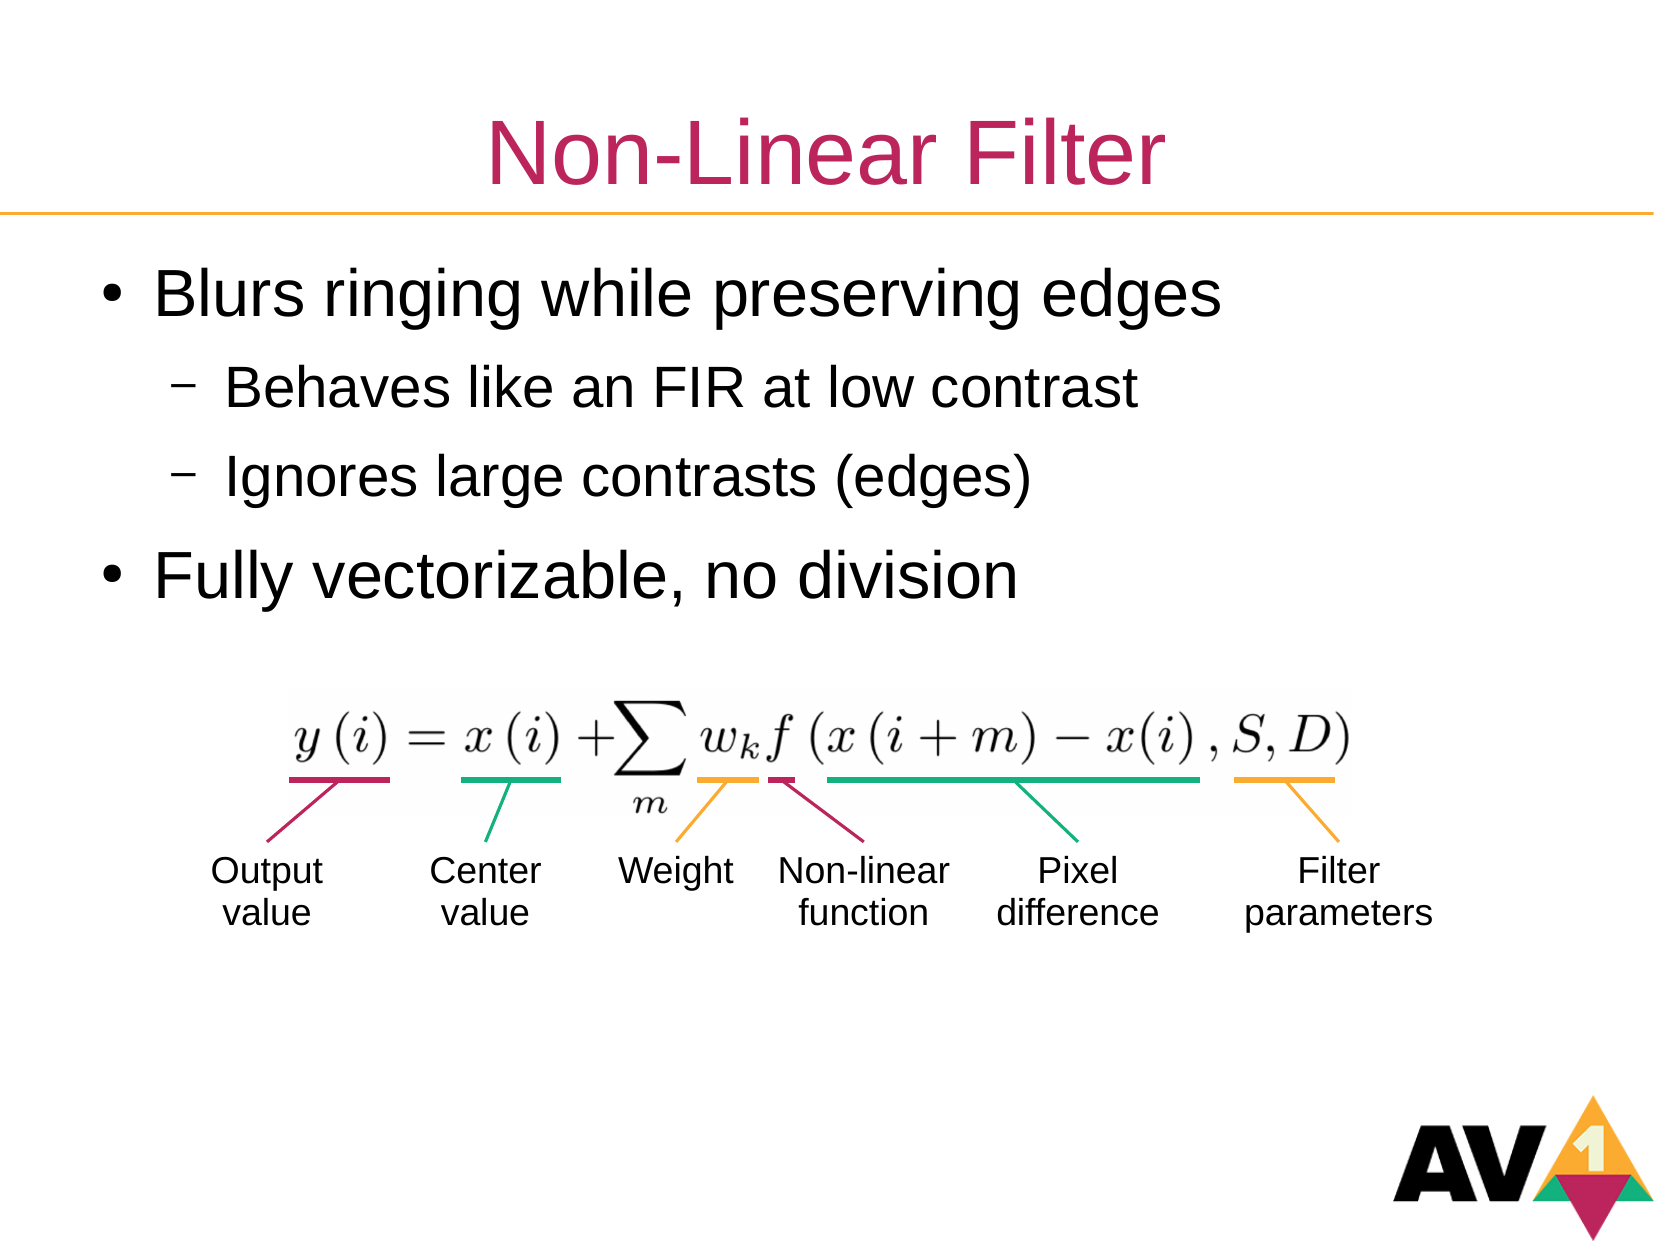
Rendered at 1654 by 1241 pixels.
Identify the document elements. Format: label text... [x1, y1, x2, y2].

list Blurs ringing while preserving edges Behaves like an FIR at low contrast Ignores large contrasts (edges) Fully vectorizable, no division [82, 256, 1571, 1010]
text_box Non-linear function [762, 841, 965, 941]
text_box Weight [603, 841, 749, 899]
picture [1393, 1095, 1654, 1241]
text_box Filter parameters [1229, 841, 1449, 941]
picture [289, 689, 1353, 816]
text_box Pixel difference [981, 841, 1175, 941]
text_box Output value [195, 841, 339, 941]
picture [289, 783, 332, 816]
text_box Center value [414, 841, 557, 941]
title Non-Linear Filter [82, 49, 1571, 256]
